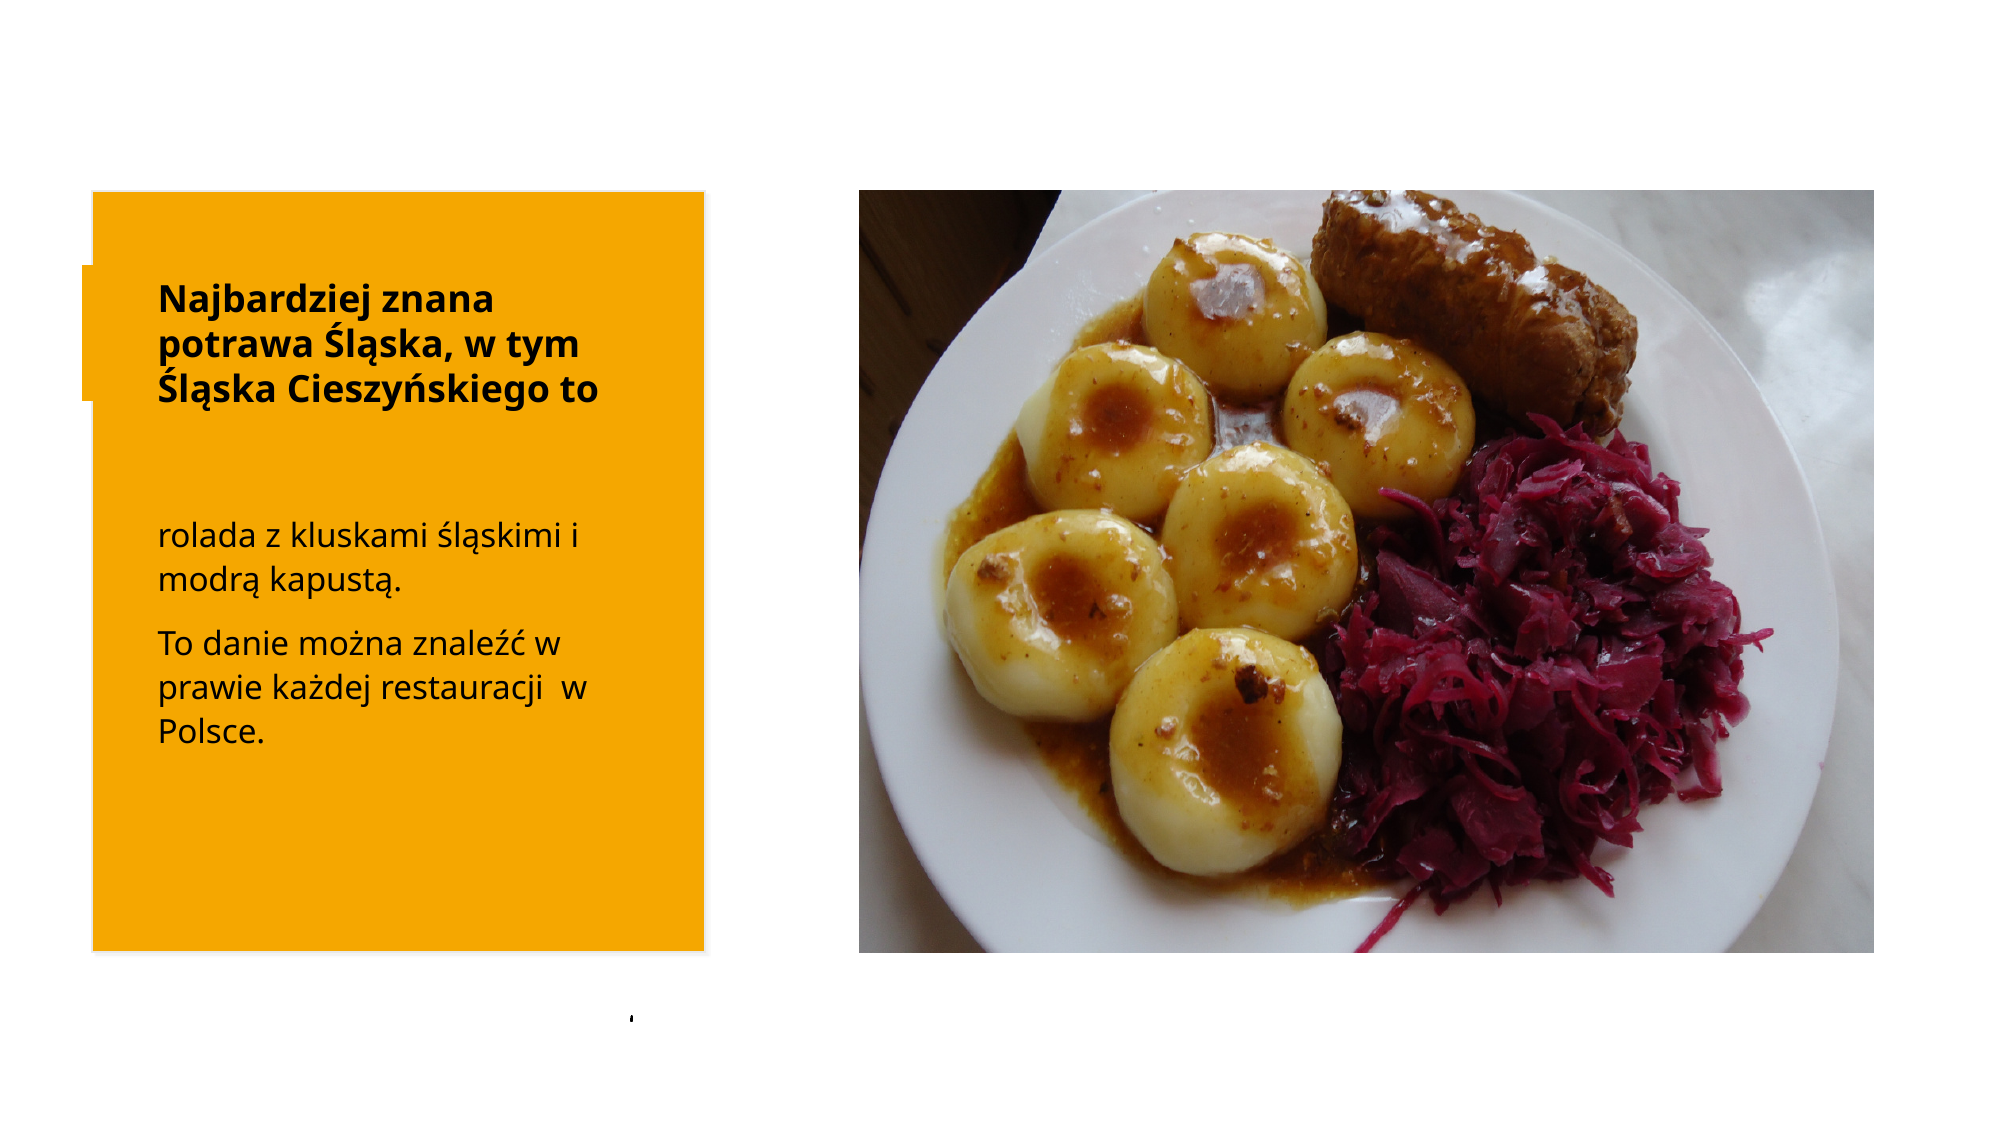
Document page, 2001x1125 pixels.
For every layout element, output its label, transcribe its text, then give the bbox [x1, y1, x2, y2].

list rolada z kluskami śląskimi i modrą kapustą. To danie można znaleźć w prawie każdej restauracji w Polsce. [142, 502, 652, 863]
title Najbardziej znana potrawa Śląska, w tym Śląska Cieszyńskiego to [142, 267, 652, 461]
picture [859, 190, 1874, 953]
